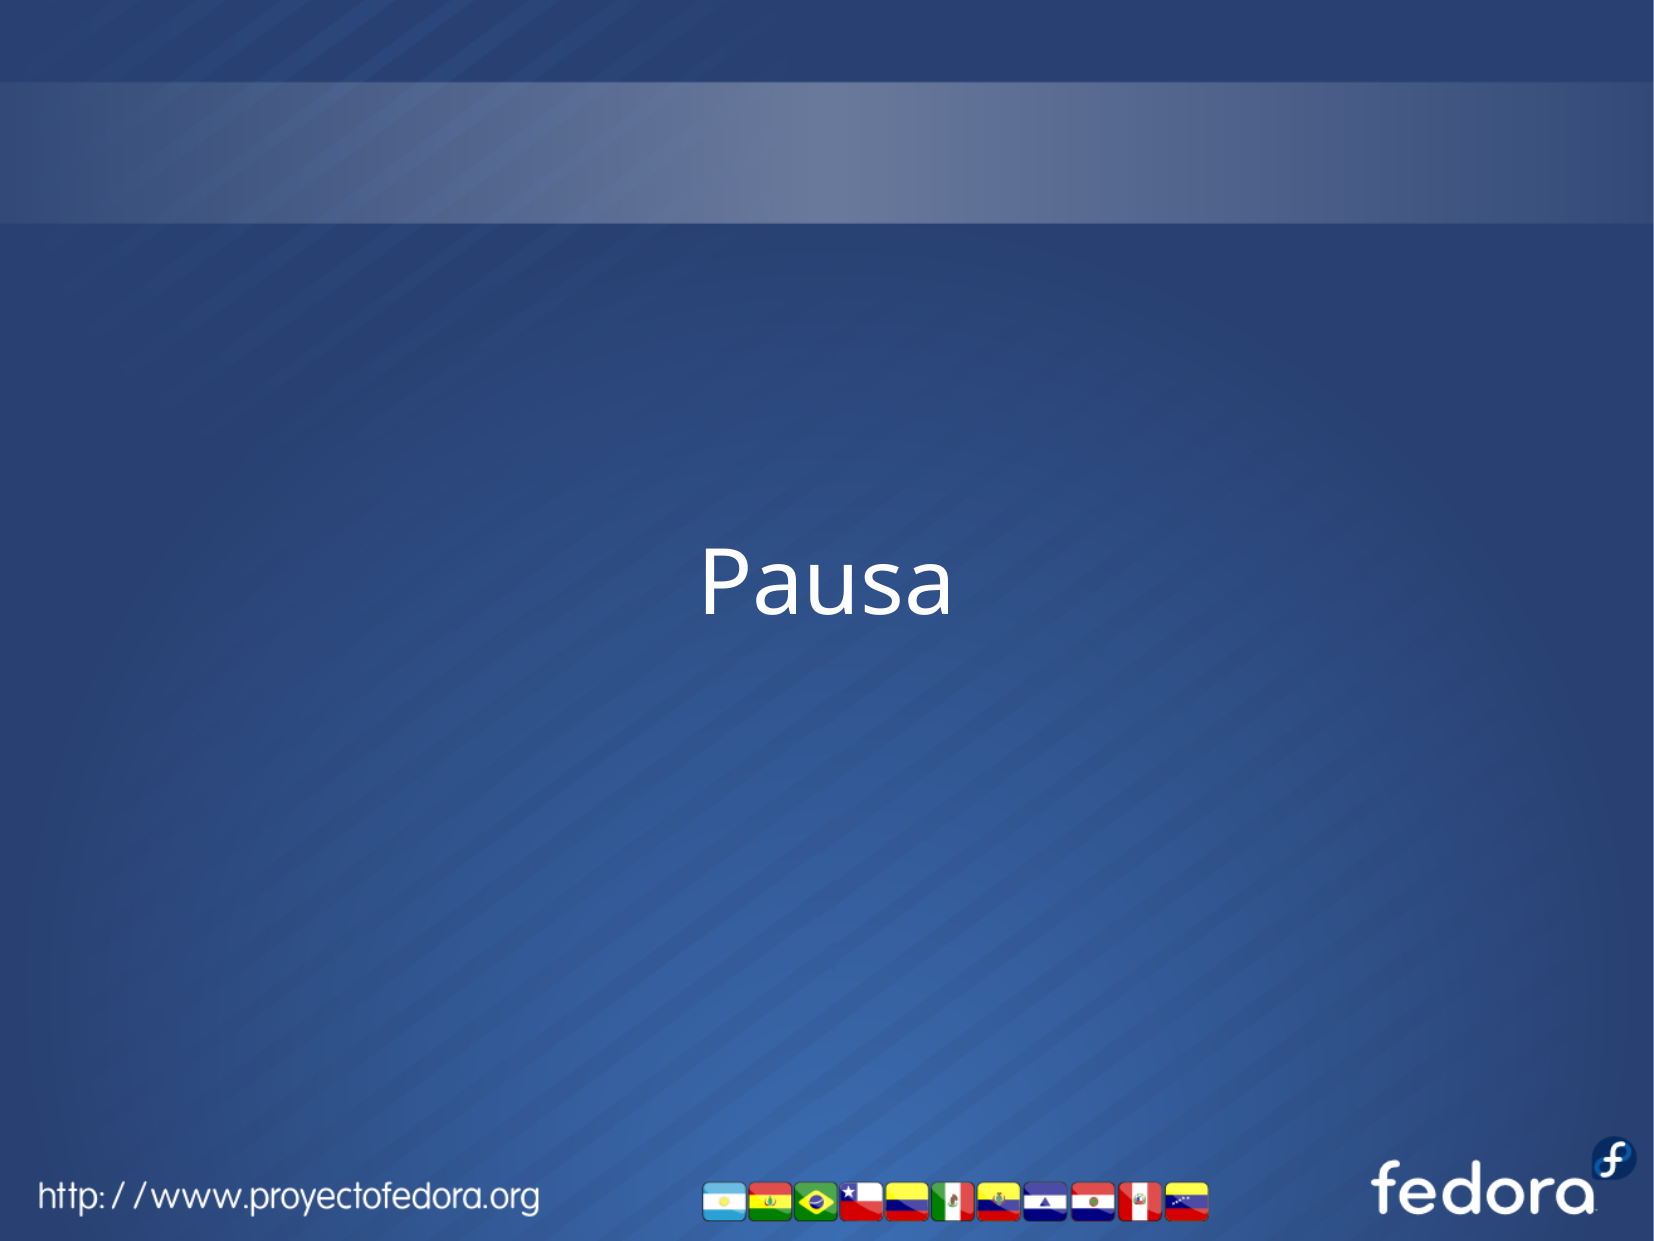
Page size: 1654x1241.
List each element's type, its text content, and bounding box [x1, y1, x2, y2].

picture [0, 0, 1654, 1241]
subtitle Pausa [82, 49, 1571, 1109]
